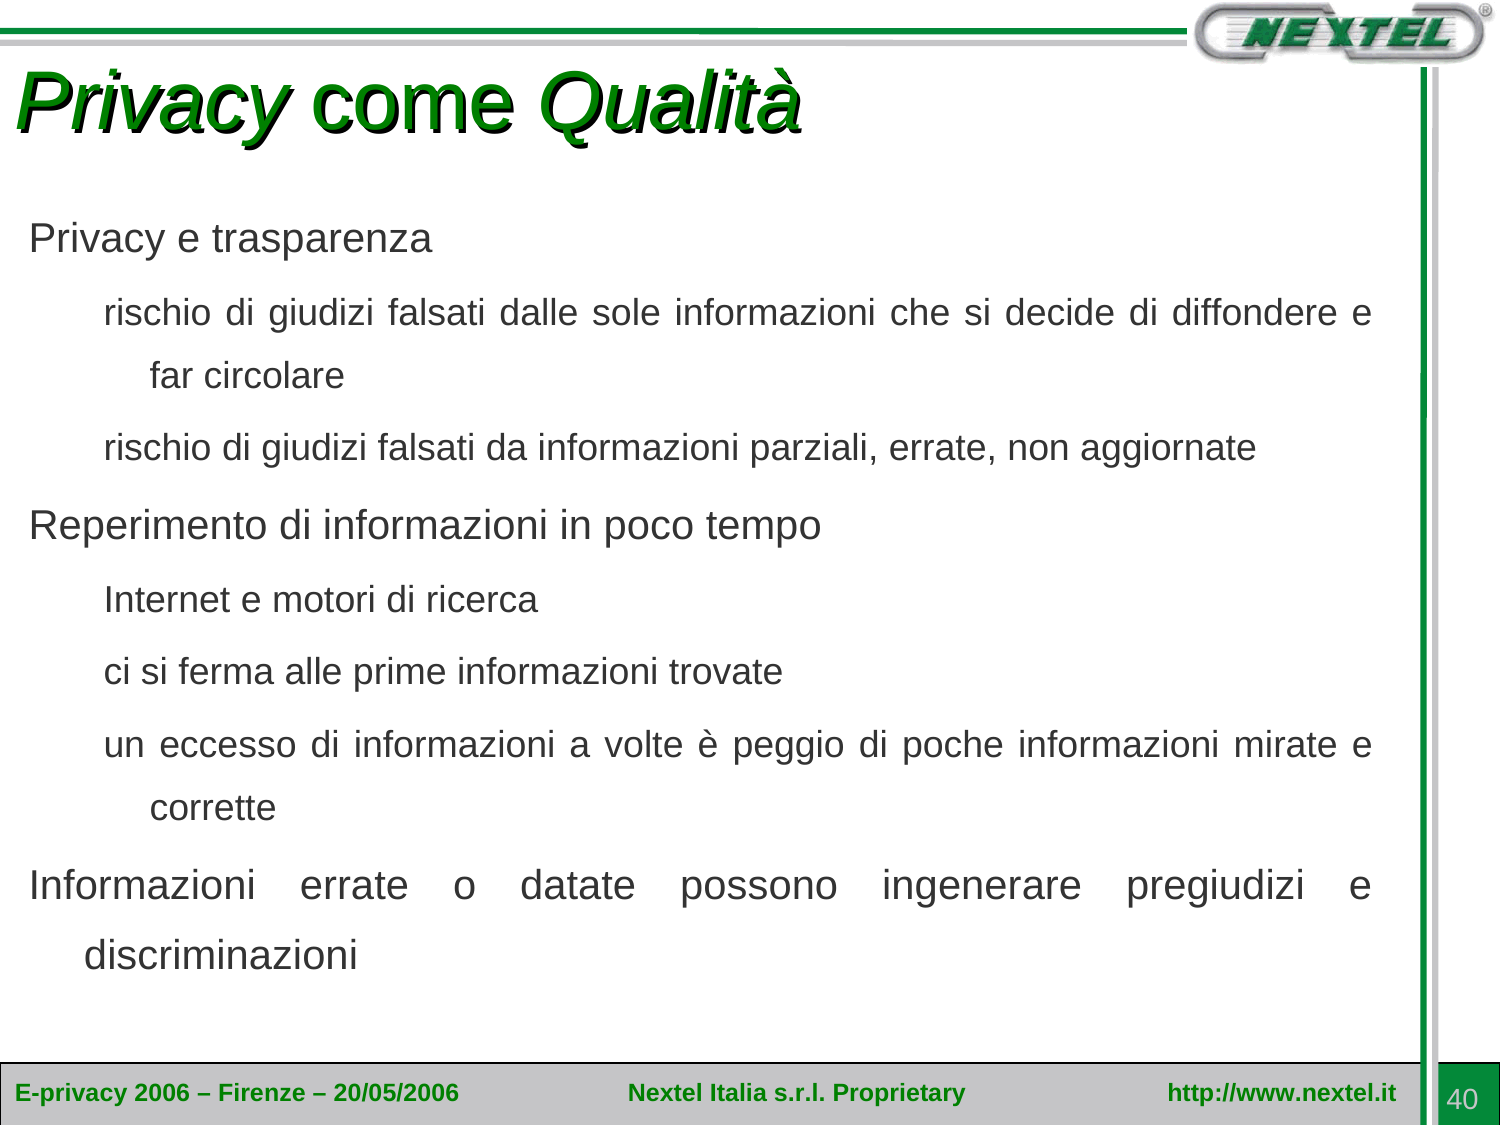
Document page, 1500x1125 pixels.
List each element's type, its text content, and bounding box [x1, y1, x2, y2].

picture [1187, 0, 1500, 67]
title Privacy come Qualità [0, 39, 1182, 162]
list Privacy e trasparenza rischio di giudizi falsati dalle sole informazioni che si decide di diffondere e far circolare rischio di giudizi falsati da informazioni parziali, errate, non aggiornate Reperimento di informazioni in poco tempo Internet e motori di ricerca ci si ferma alle prime informazioni trovate un eccesso di informazioni a volte è peggio di poche informazioni mirate e corrette Informazioni errate o datate possono ingenerare pregiudizi e discriminazioni [13, 183, 1388, 1058]
